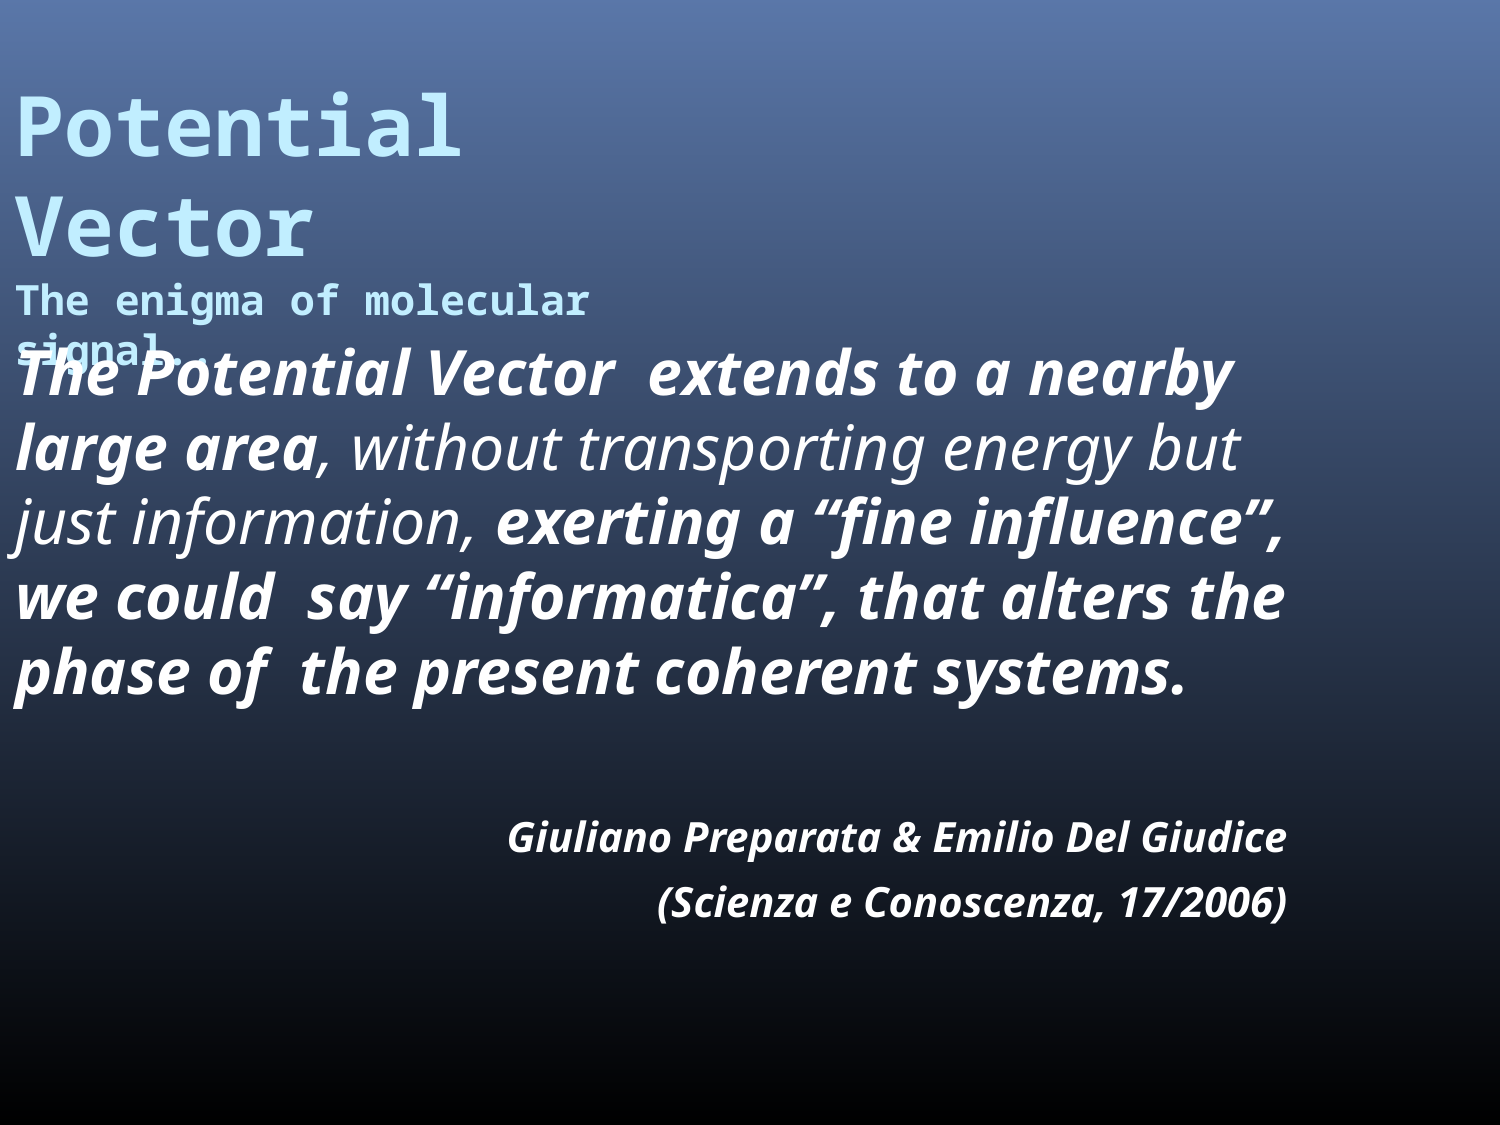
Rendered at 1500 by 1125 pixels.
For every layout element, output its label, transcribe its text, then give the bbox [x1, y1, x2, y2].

text_box Potential Vector The enigma of molecular signal.. [0, 65, 780, 192]
text_box The Potential Vector extends to a nearby large area, without transporting energy but just information, exerting a “fine influence”, we could say “informatica”, that alters the phase of the present coherent systems. Giuliano Preparata & Emilio Del Giudice (Scienza e Conoscenza, 17/2006) [0, 324, 1351, 1001]
